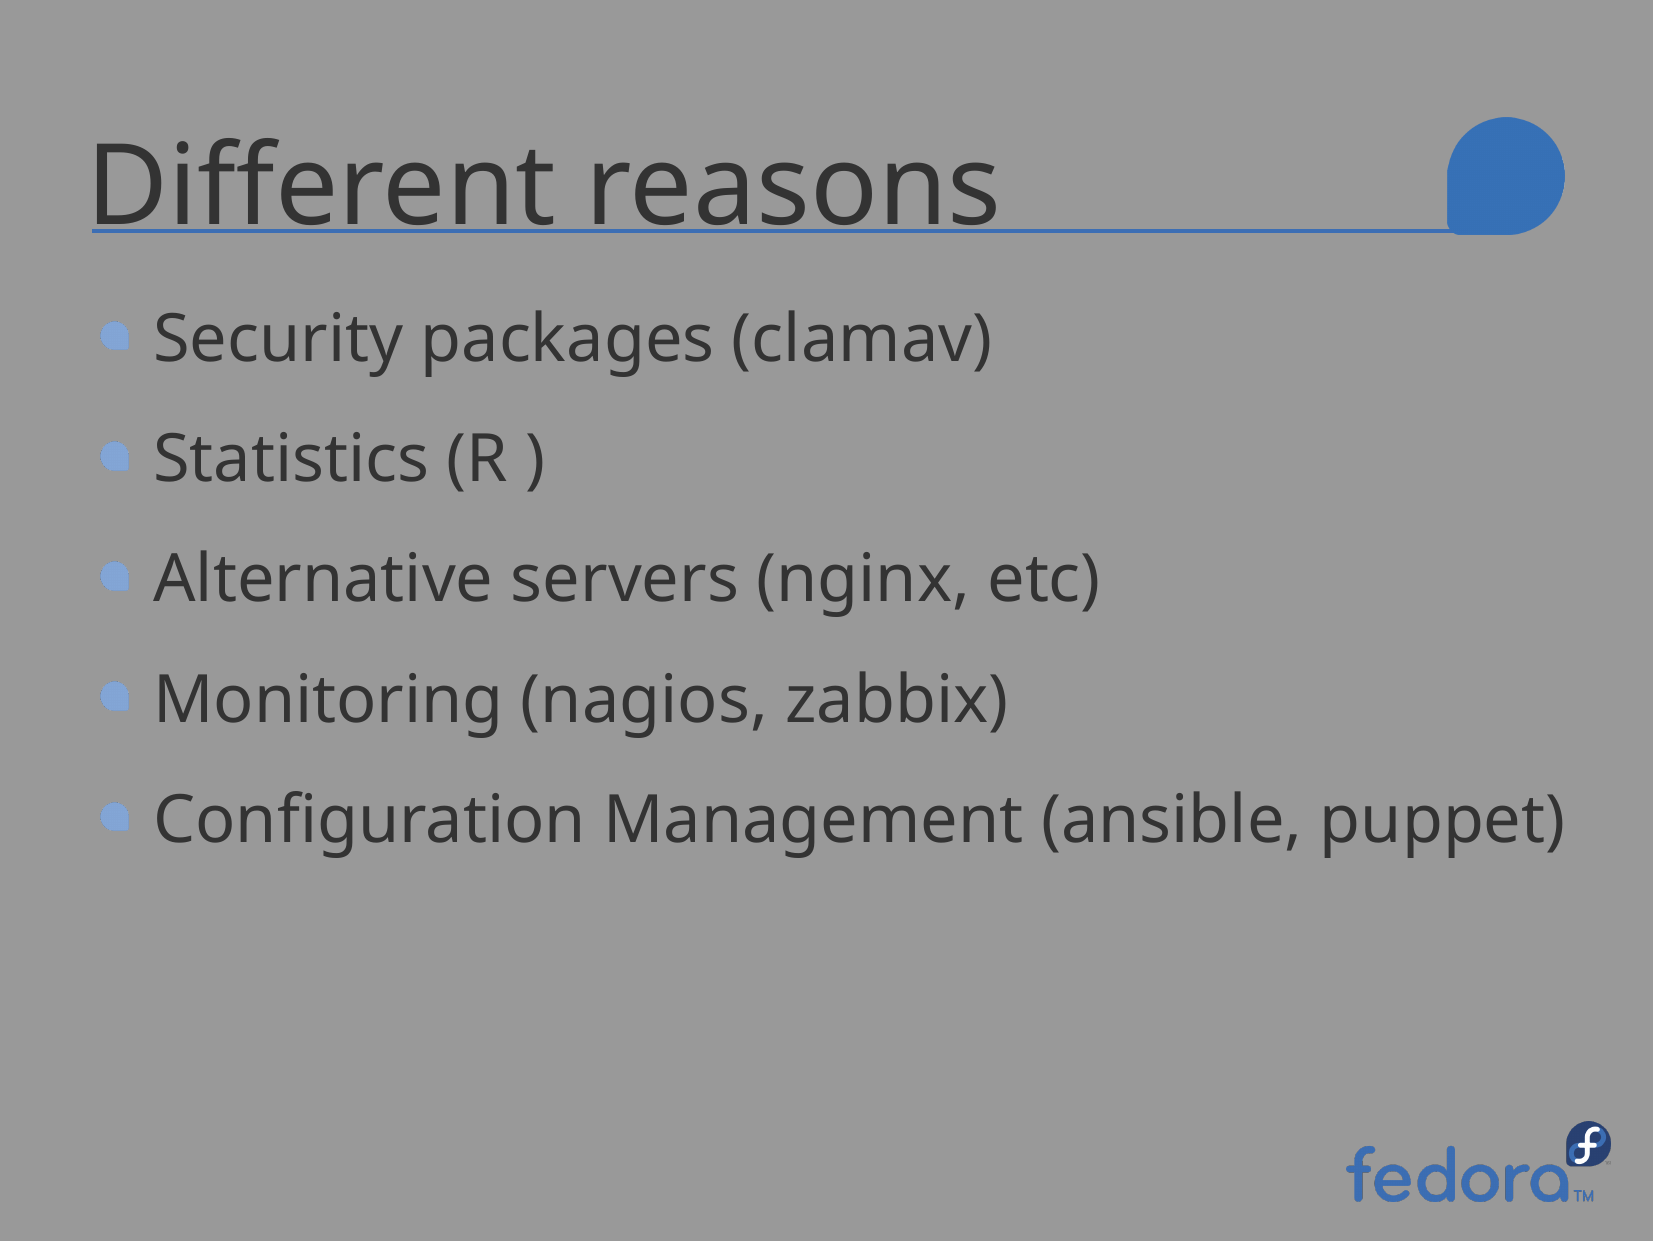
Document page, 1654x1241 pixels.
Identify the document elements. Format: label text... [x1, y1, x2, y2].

title Different reasons [86, 112, 1575, 249]
list Security packages (clamav) Statistics (R ) Alternative servers (nginx, etc) Monitoring (nagios, zabbix) Configuration Management (ansible, puppet) [82, 290, 1571, 1010]
picture [1346, 1121, 1611, 1202]
